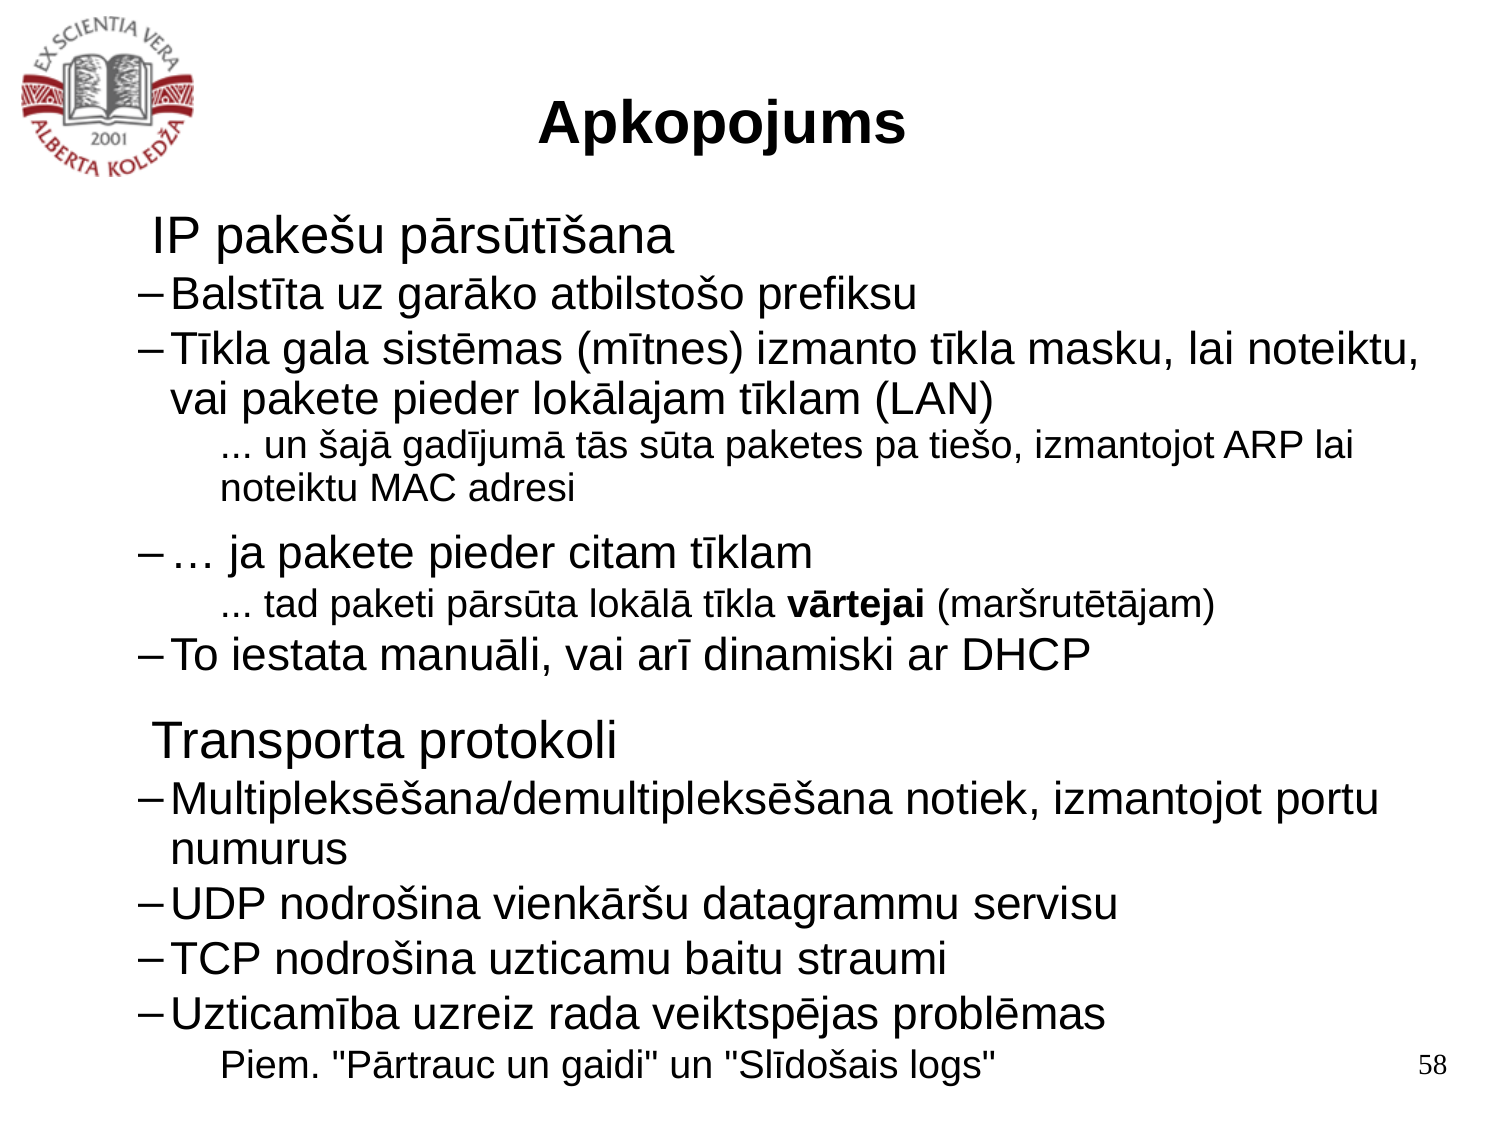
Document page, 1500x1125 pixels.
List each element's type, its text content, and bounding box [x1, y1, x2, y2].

list IP pakešu pārsūtīšana Balstīta uz garāko atbilstošo prefiksu Tīkla gala sistēmas (mītnes) izmanto tīkla masku, lai noteiktu, vai pakete pieder lokālajam tīklam (LAN) ... un šajā gadījumā tās sūta paketes pa tiešo, izmantojot ARP lai noteiktu MAC adresi … ja pakete pieder citam tīklam ... tad paketi pārsūta lokālā tīkla vārtejai (maršrutētājam) To iestata manuāli, vai arī dinamiski ar DHCP Transporta protokoli Multipleksēšana/demultipleksēšana notiek, izmantojot portu numurus UDP nodrošina vienkāršu datagrammu servisu TCP nodrošina uzticamu baitu straumi Uzticamība uzreiz rada veiktspējas problēmas Piem. "Pārtrauc un gaidi" un "Slīdošais logs" [74, 200, 1463, 1101]
picture [21, 16, 194, 177]
title Apkopojums [50, 62, 1374, 175]
